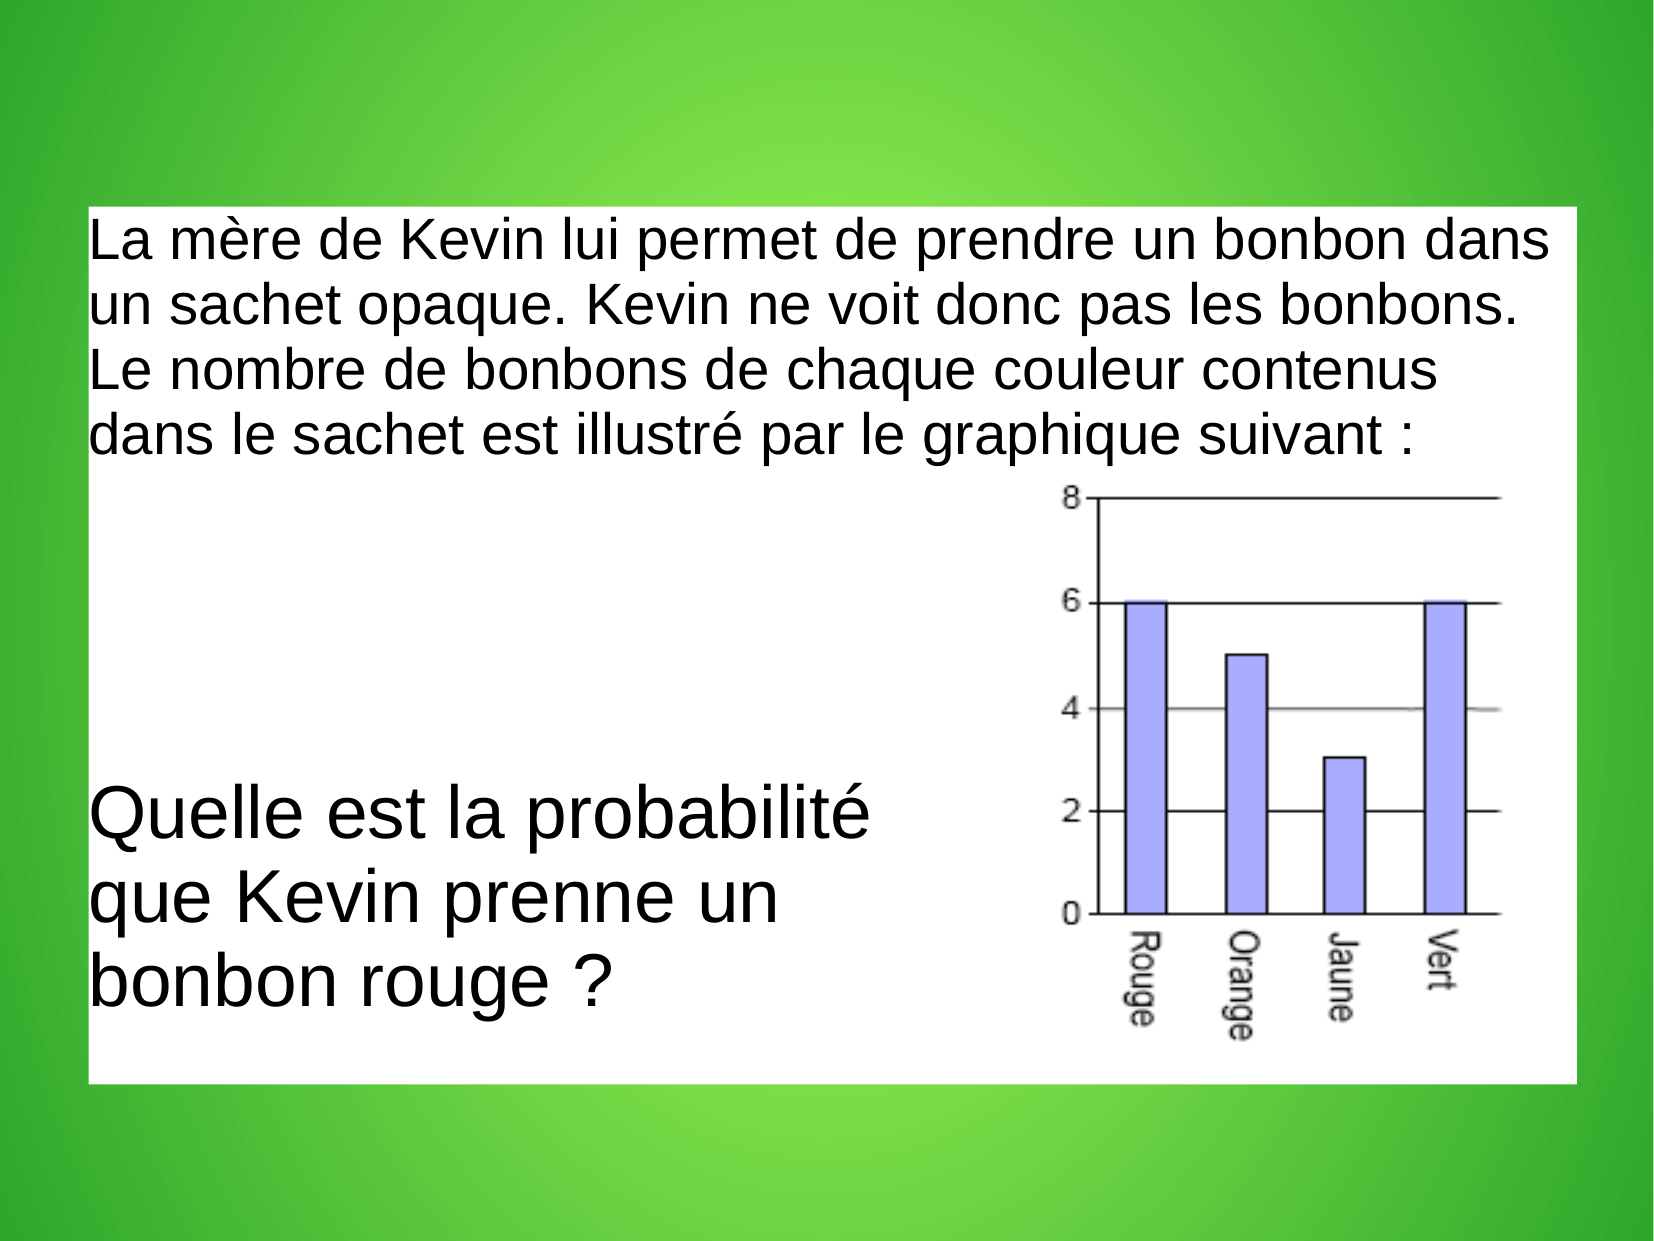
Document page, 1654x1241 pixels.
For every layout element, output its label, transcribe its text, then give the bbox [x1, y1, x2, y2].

list La mère de Kevin lui permet de prendre un bonbon dans un sachet opaque. Kevin ne voit donc pas les bonbons. Le nombre de bonbons de chaque couleur contenus dans le sachet est illustré par le graphique suivant : Quelle est la probabilité que Kevin prenne un bonbon rouge ? [88, 206, 1577, 1085]
picture [0, 0, 1654, 1241]
